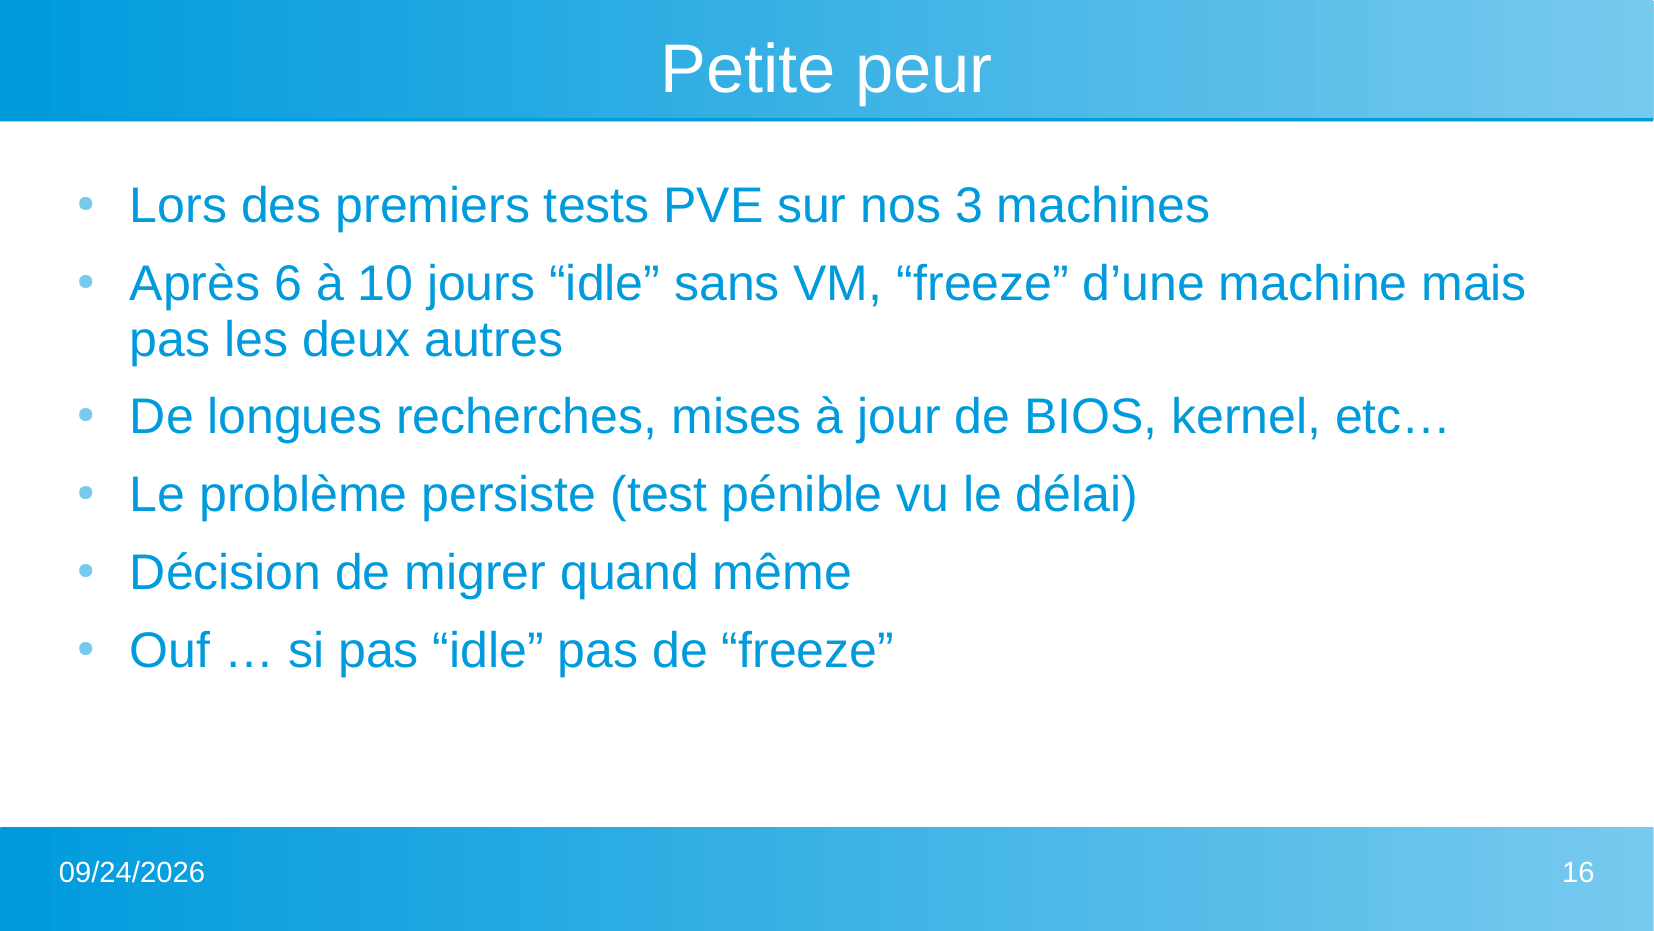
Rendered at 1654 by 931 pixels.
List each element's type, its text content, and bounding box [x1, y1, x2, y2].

list Lors des premiers tests PVE sur nos 3 machines Après 6 à 10 jours “idle” sans VM, “freeze” d’une machine mais pas les deux autres De longues recherches, mises à jour de BIOS, kernel, etc… Le problème persiste (test pénible vu le délai) Décision de migrer quand même Ouf … si pas “idle” pas de “freeze” [59, 177, 1595, 768]
title Petite peur [59, 29, 1595, 108]
